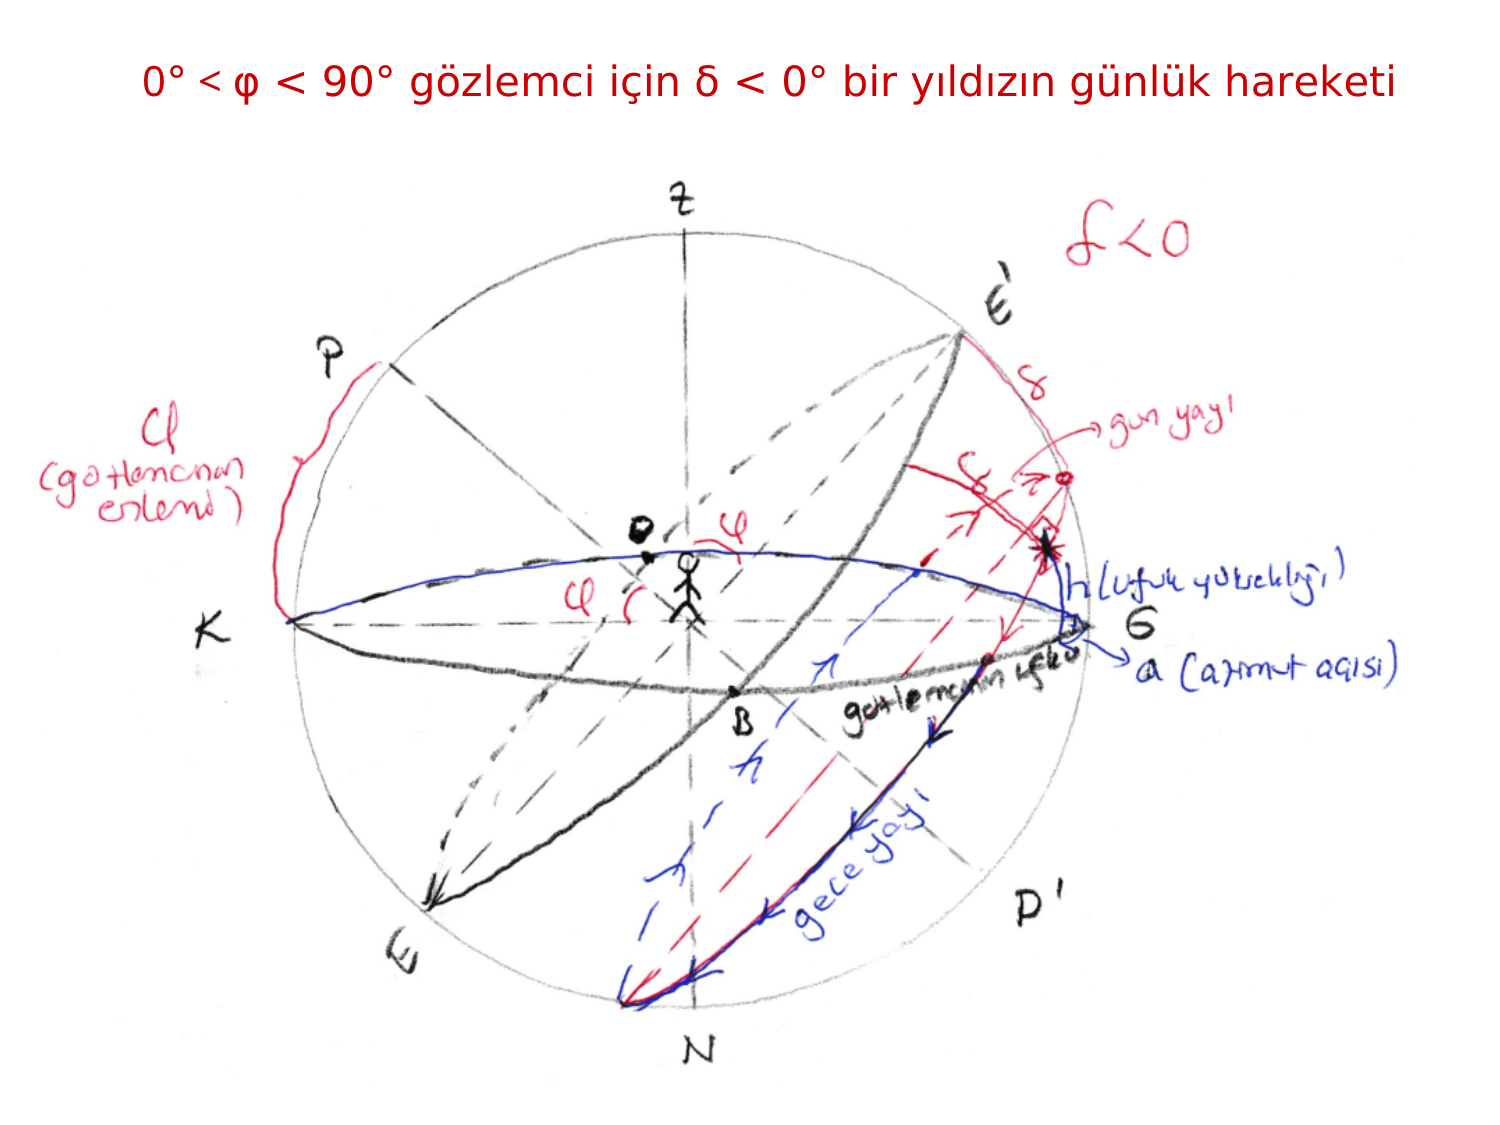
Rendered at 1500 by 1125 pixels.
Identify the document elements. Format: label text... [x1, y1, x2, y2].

text_box 0° < φ < 90° gözlemci için δ < 0° bir yıldızın günlük hareketi [66, 47, 1474, 118]
picture [27, 154, 1416, 1087]
